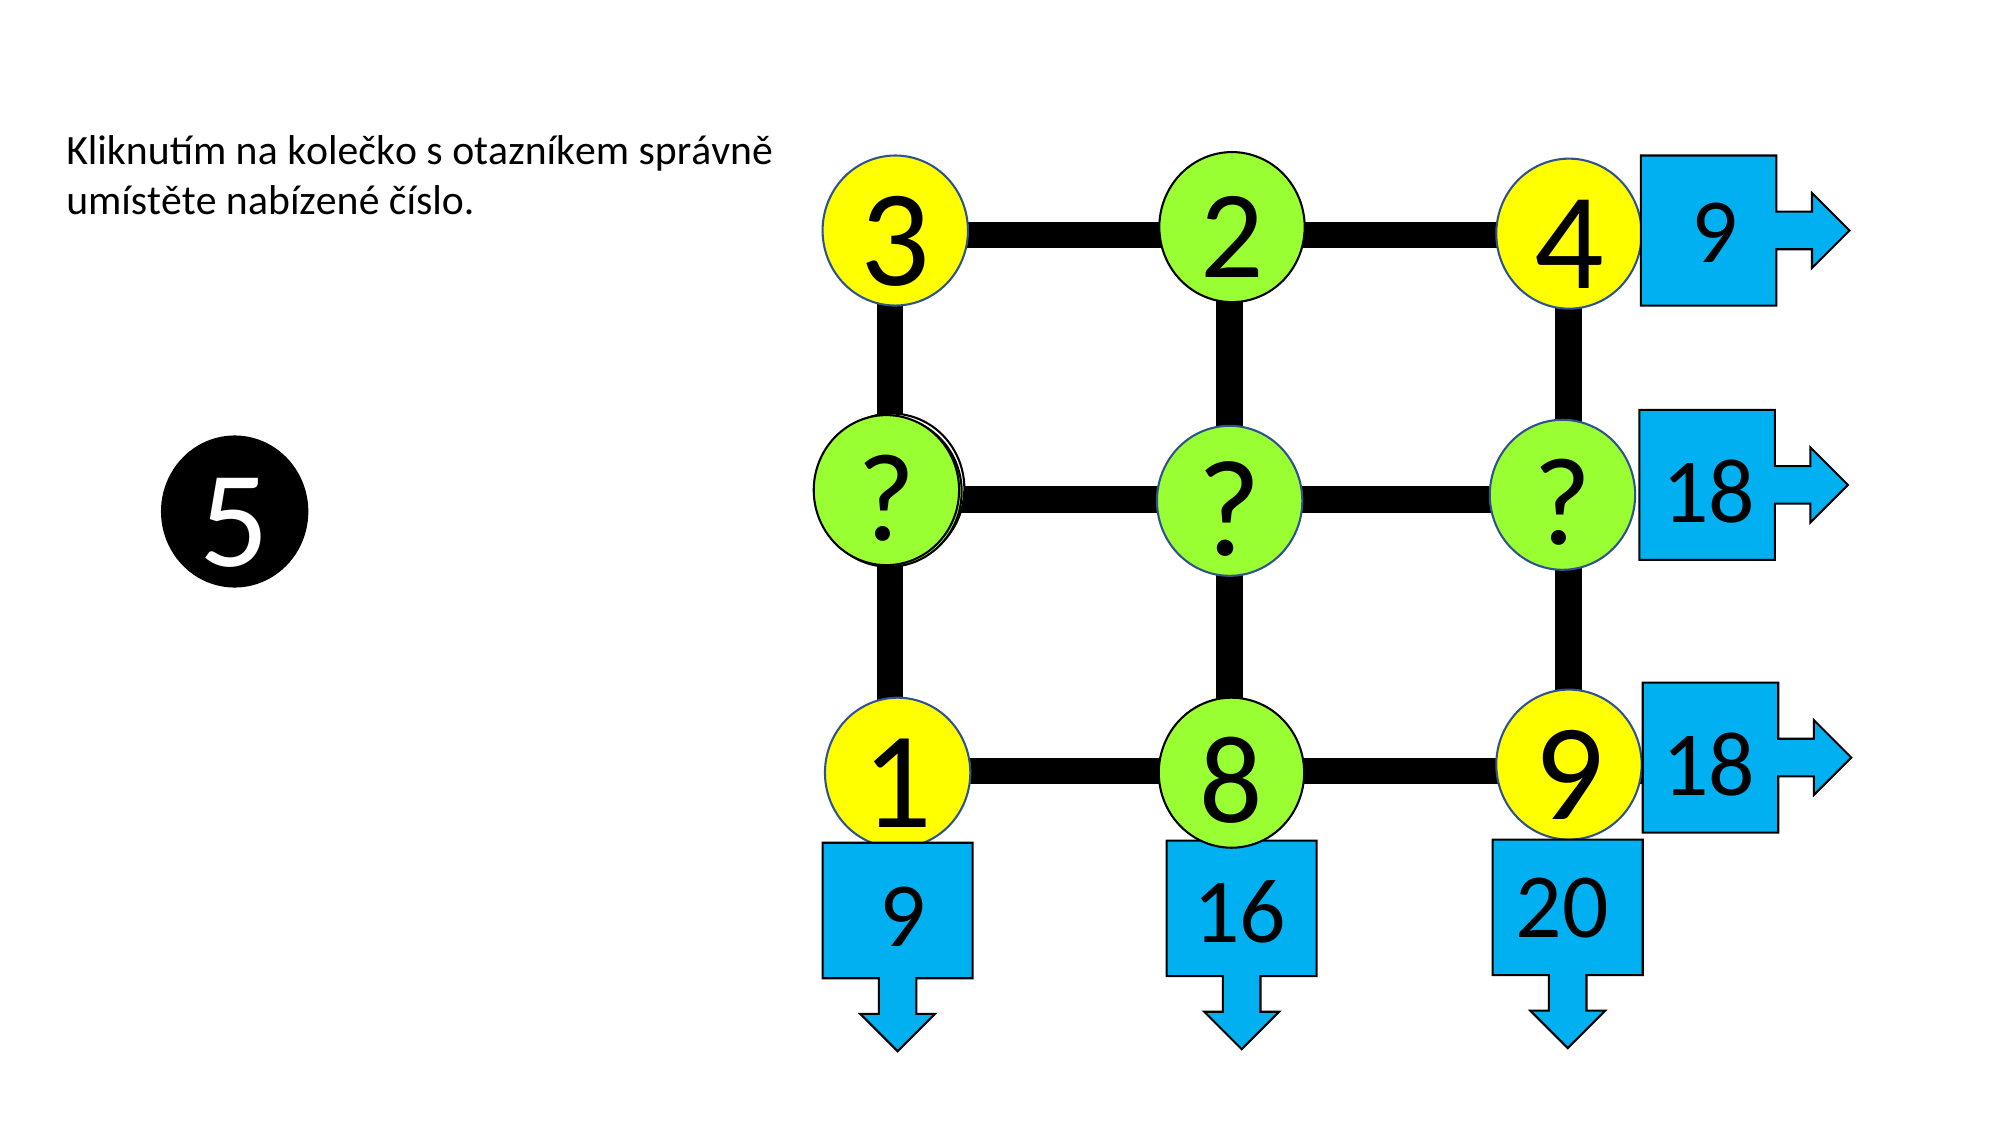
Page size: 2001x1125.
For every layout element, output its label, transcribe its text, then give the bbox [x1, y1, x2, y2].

text_box ? [1489, 419, 1636, 570]
text_box Kliknutím na kolečko s otazníkem správně umístěte nabízené číslo. [51, 114, 789, 231]
text_box [1556, 568, 1581, 690]
text_box 18 [1647, 695, 1771, 822]
text_box [1556, 308, 1581, 422]
text_box 4 [1496, 158, 1640, 309]
text_box [1639, 409, 1848, 560]
text_box [1304, 759, 1498, 784]
text_box 16 [1178, 842, 1302, 969]
text_box [1640, 155, 1850, 306]
text_box [967, 223, 1161, 248]
text_box 1 [824, 697, 971, 842]
text_box 5 [161, 436, 308, 587]
text_box [1166, 840, 1317, 1050]
text_box 3 [822, 155, 968, 306]
text_box [822, 842, 973, 1052]
text_box [877, 566, 903, 700]
text_box [877, 304, 1158, 529]
text_box [1302, 487, 1491, 512]
text_box 20 [1501, 837, 1624, 964]
text_box 8 [1158, 697, 1305, 848]
text_box [970, 759, 1159, 784]
text_box 18 [1647, 423, 1771, 549]
text_box [1492, 839, 1643, 1049]
text_box [1216, 301, 1242, 426]
text_box 5 [866, 431, 962, 567]
text_box [1303, 223, 1497, 248]
text_box ? [1156, 425, 1303, 576]
text_box [1216, 575, 1242, 699]
text_box [1640, 682, 1852, 833]
text_box 9 [1496, 689, 1642, 837]
text_box ? [813, 415, 960, 566]
text_box 2 [1159, 152, 1305, 303]
text_box 9 [865, 847, 942, 974]
text_box 9 [1676, 162, 1753, 289]
